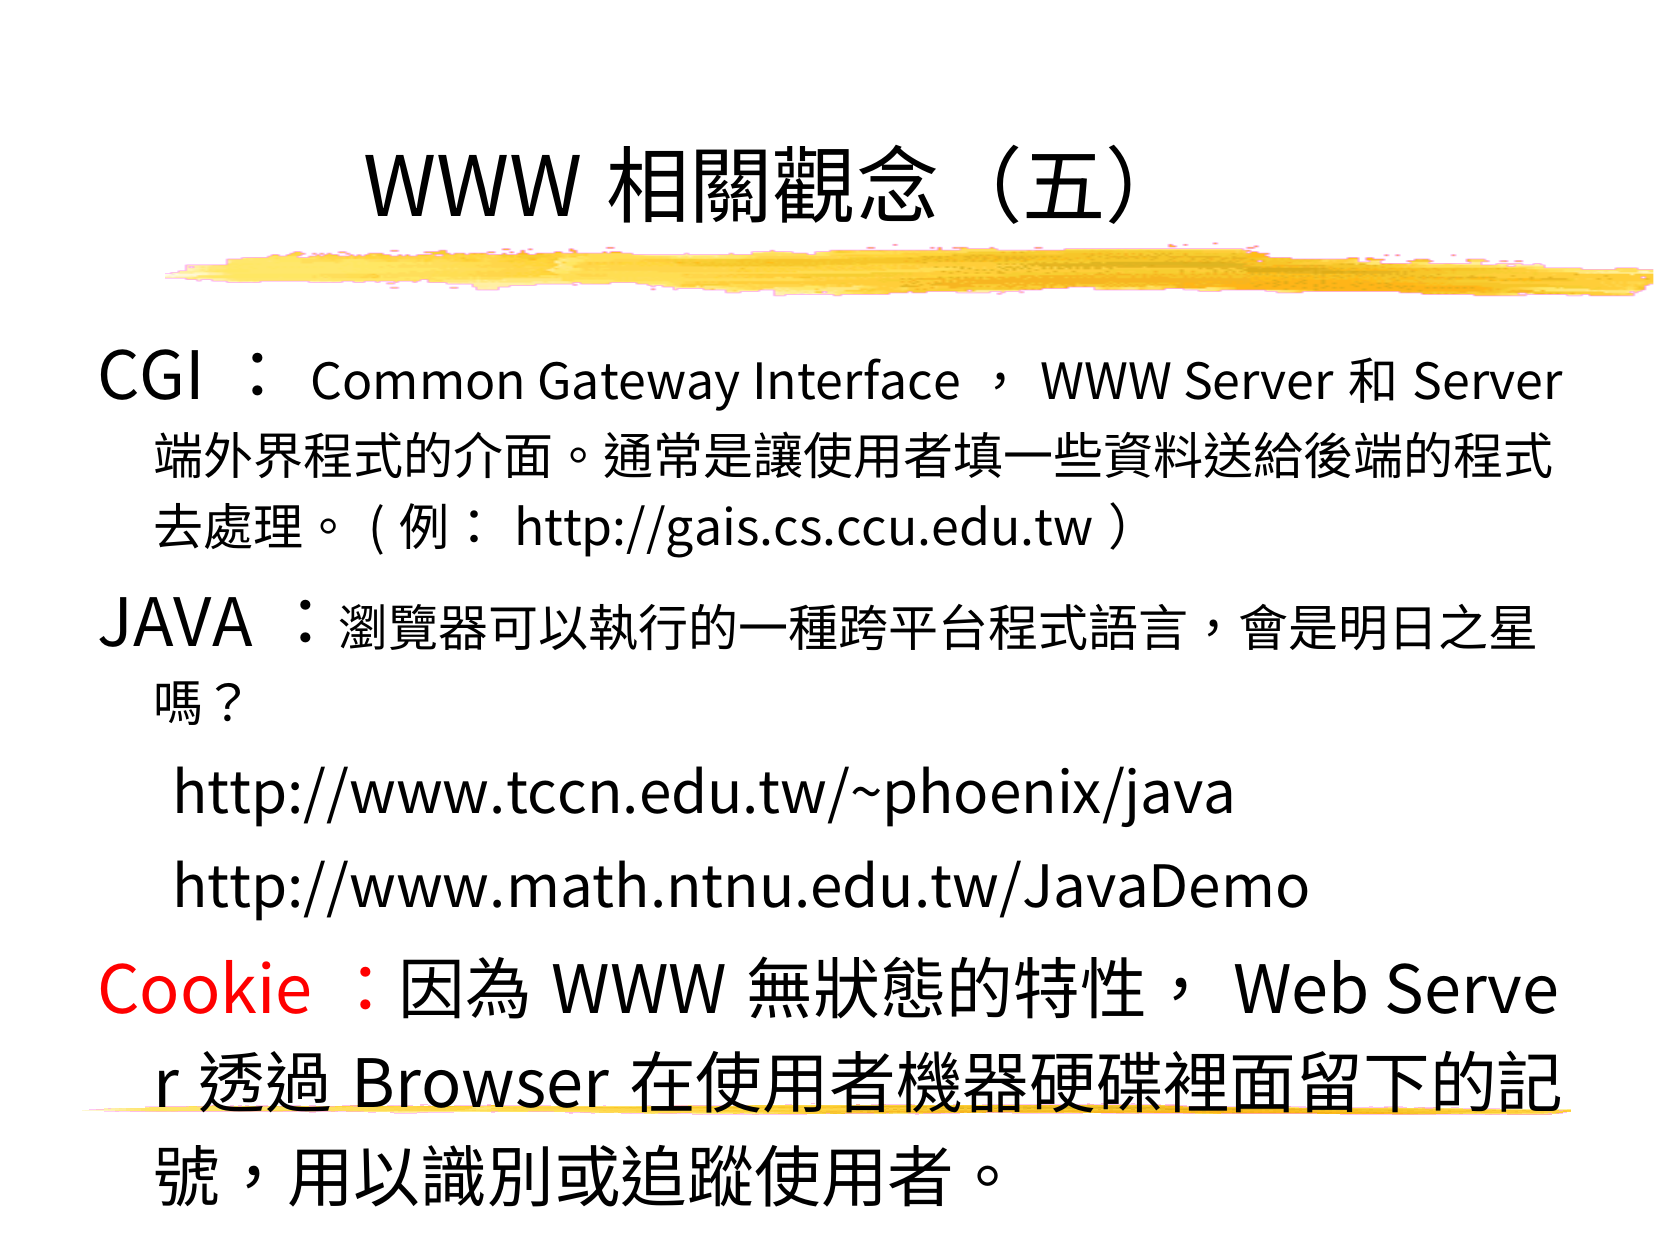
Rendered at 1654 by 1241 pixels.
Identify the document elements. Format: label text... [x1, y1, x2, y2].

picture [1534, 1102, 1555, 1106]
picture [947, 1102, 957, 1107]
picture [165, 237, 1654, 308]
picture [852, 1102, 879, 1106]
title WWW相關觀念（五） [73, 41, 1479, 249]
picture [1332, 1102, 1347, 1106]
picture [976, 1102, 988, 1106]
list CGI：Common Gateway Interface，WWW Server和Server端外界程式的介面。通常是讓使用者填一些資料送給後端的程式去處理。(例：http://gais.cs.ccu.edu.tw） JAVA：瀏覽器可以執行的一種跨平台程式語言，會是明日之星嗎？ http://www.tccn.edu.tw/~phoenix/java http://www.math.ntnu.edu.tw/JavaDemo Cookie：因為WWW無狀態的特性，Web Server透過Browser在使用者機器硬碟裡面留下的記號，用以識別或追蹤使用者。 [82, 316, 1585, 1073]
picture [1312, 1102, 1327, 1106]
picture [82, 1102, 1571, 1117]
picture [1003, 1102, 1015, 1106]
